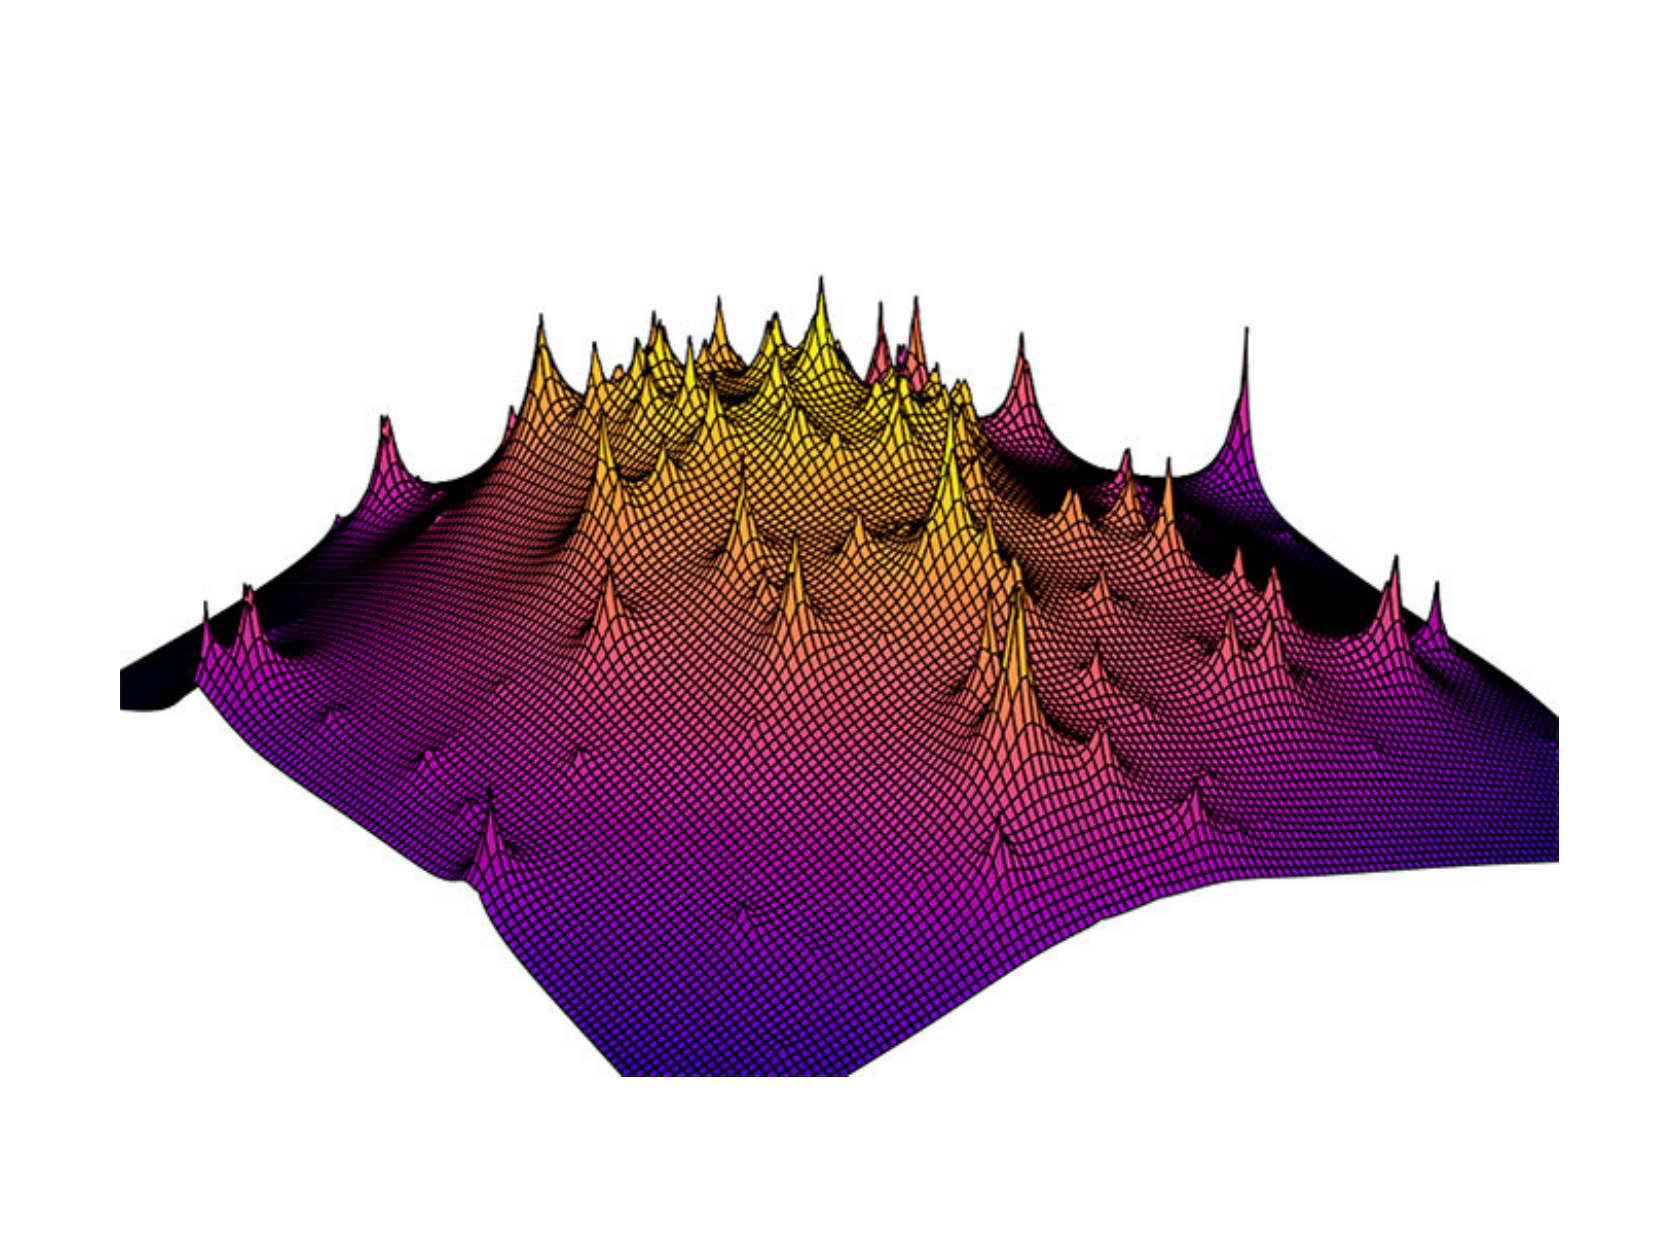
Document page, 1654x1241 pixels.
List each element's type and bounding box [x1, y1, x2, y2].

picture [120, 239, 1559, 1077]
